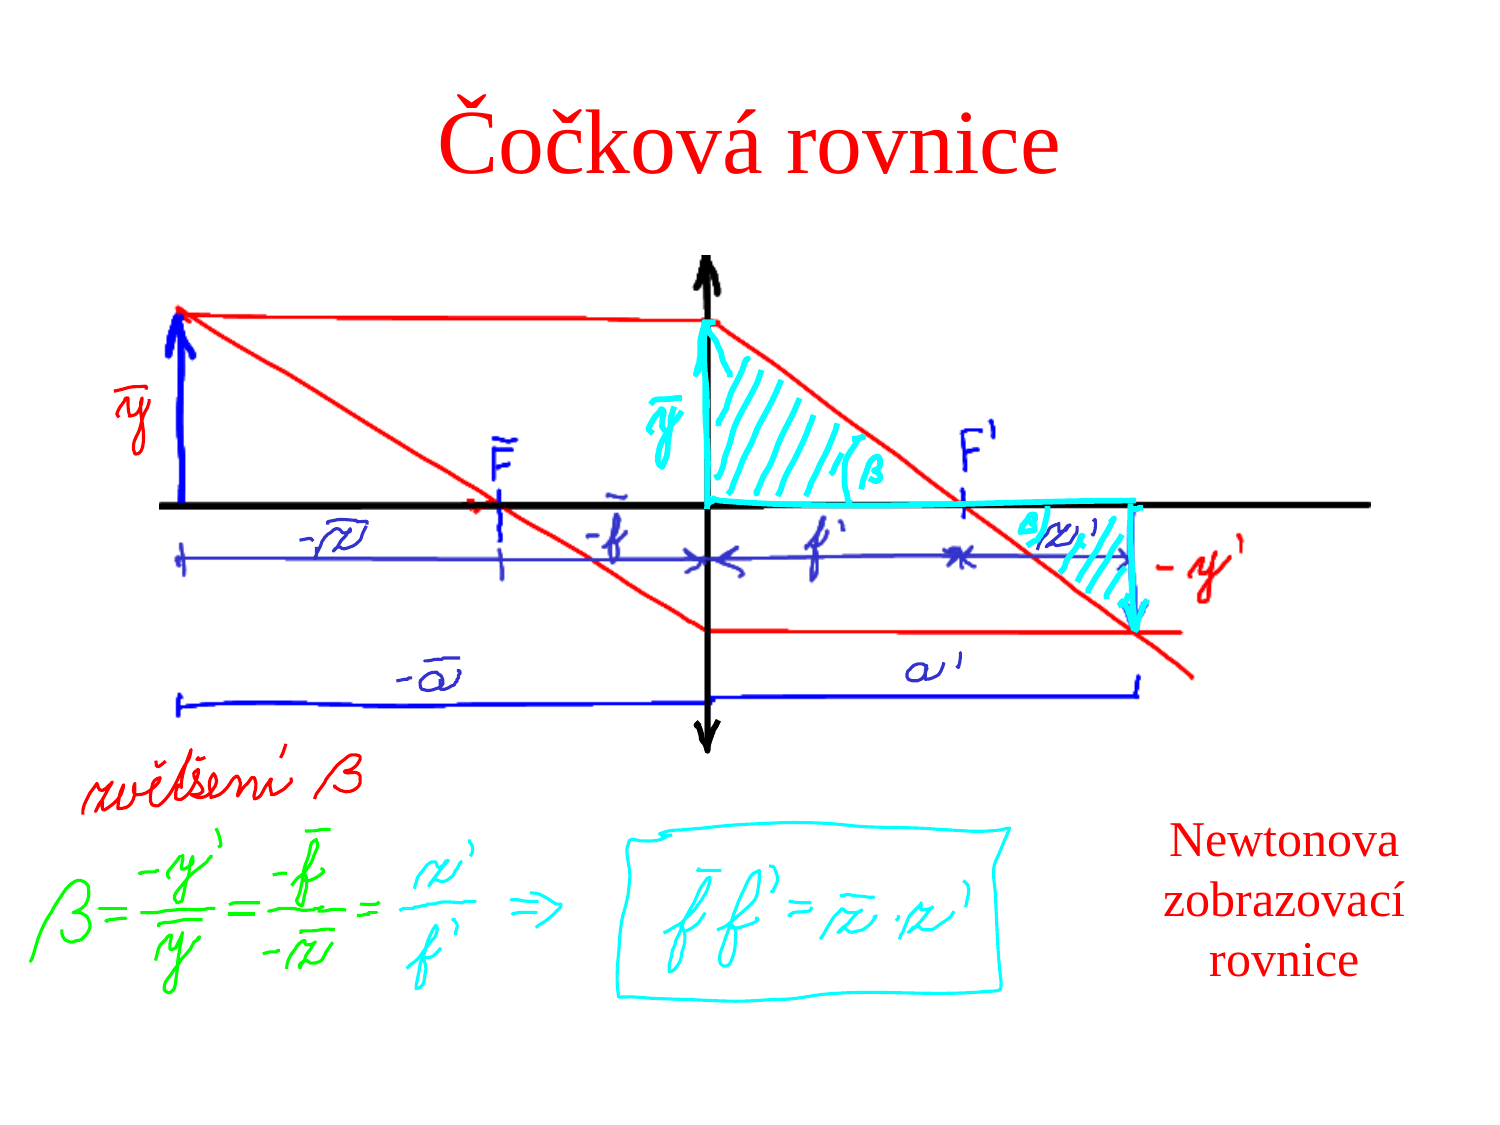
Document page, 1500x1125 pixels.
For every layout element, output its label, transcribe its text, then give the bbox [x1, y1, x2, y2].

picture [422, 864, 438, 876]
picture [192, 785, 200, 793]
picture [311, 843, 316, 856]
picture [159, 255, 1371, 876]
picture [170, 861, 187, 876]
title Čočková rovnice [112, 42, 1388, 231]
picture [629, 825, 1006, 876]
text_box Newtonova zobrazovací rovnice [1069, 798, 1500, 995]
